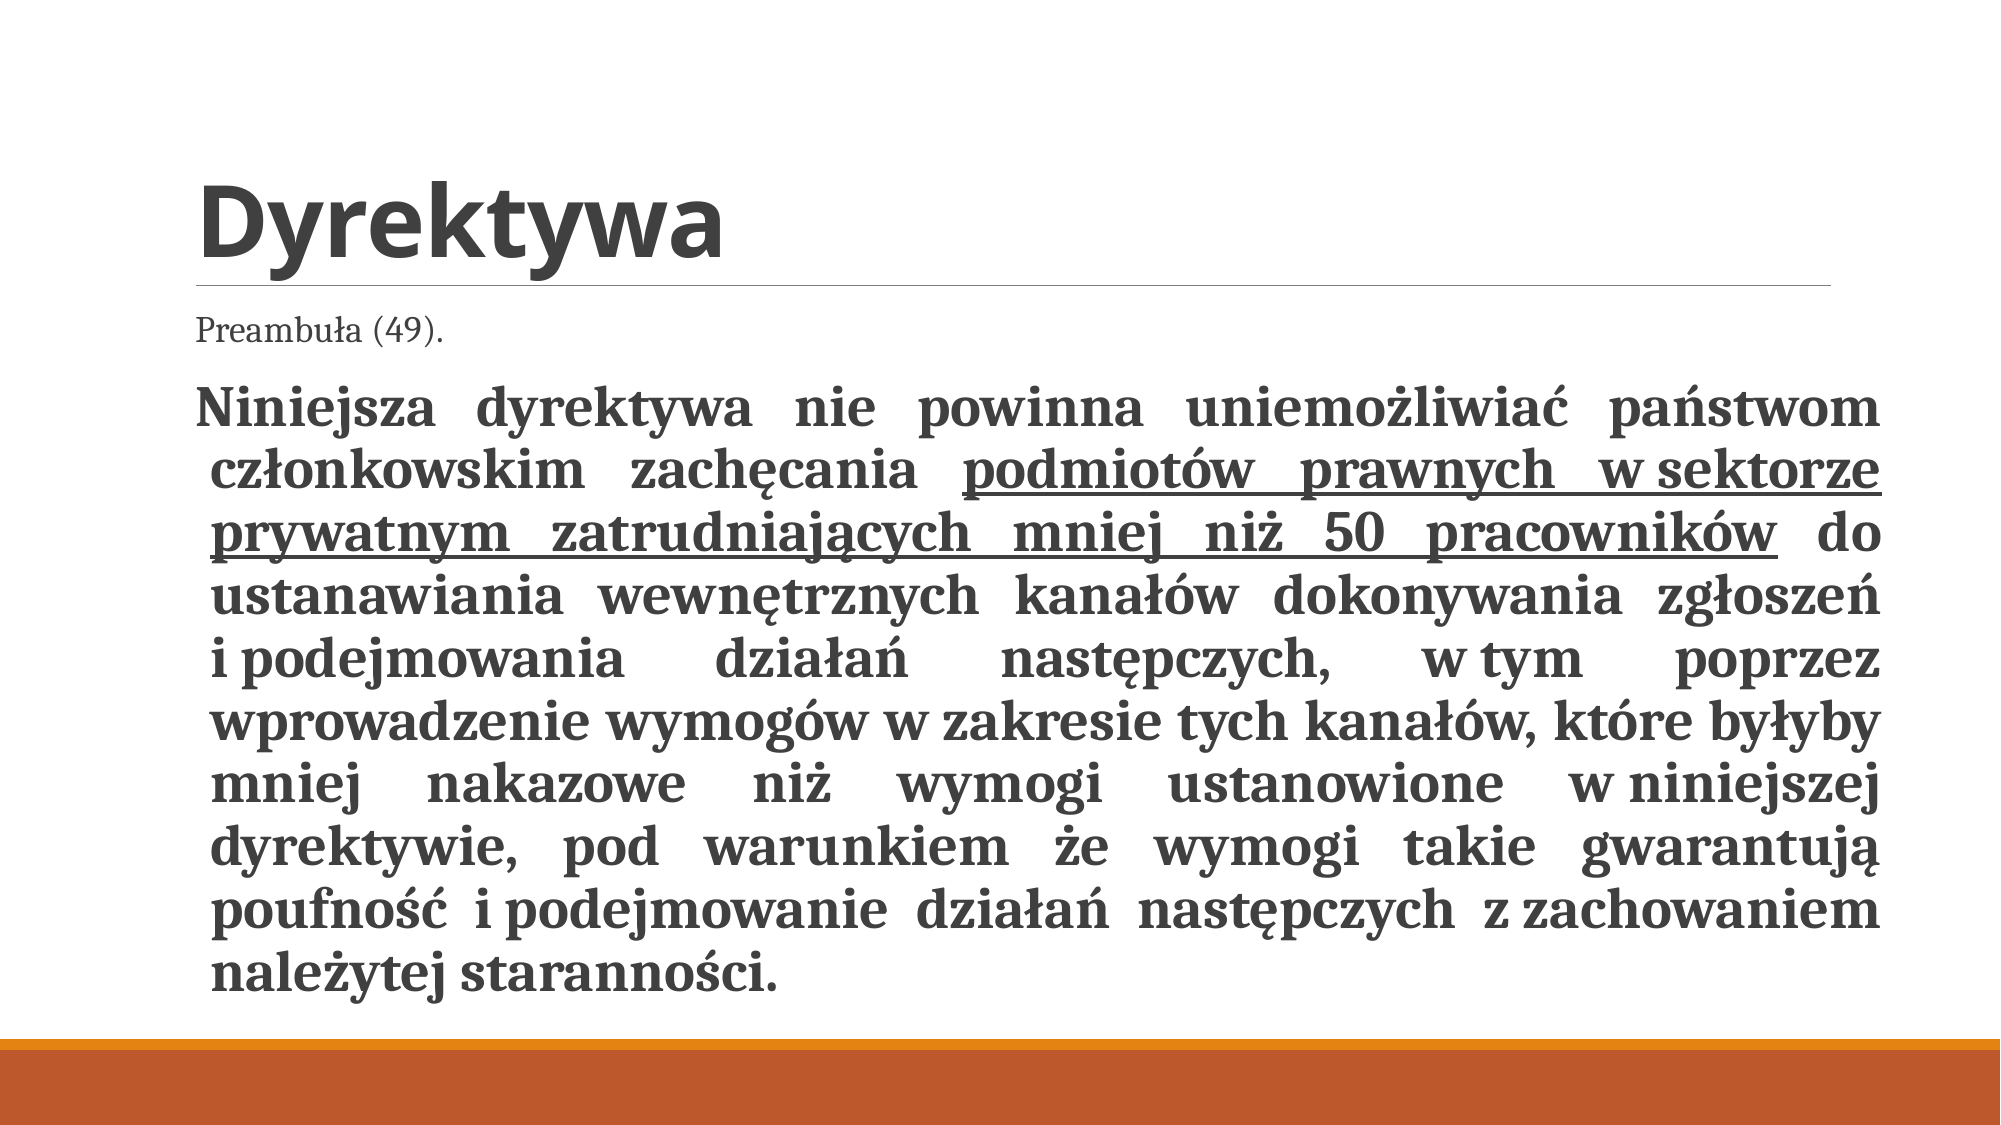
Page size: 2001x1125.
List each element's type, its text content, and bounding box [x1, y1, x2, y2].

list Preambuła (49). Niniejsza dyrektywa nie powinna uniemożliwiać państwom członkowskim zachęcania podmiotów prawnych w sektorze prywatnym zatrudniających mniej niż 50 pracowników do ustanawiania wewnętrznych kanałów dokonywania zgłoszeń i podejmowania działań następczych, w tym poprzez wprowadzenie wymogów w zakresie tych kanałów, które byłyby mniej nakazowe niż wymogi ustanowione w niniejszej dyrektywie, pod warunkiem że wymogi takie gwarantują poufność i podejmowanie działań następczych z zachowaniem należytej staranności. [180, 302, 1910, 1045]
title Dyrektywa [180, 47, 1831, 286]
